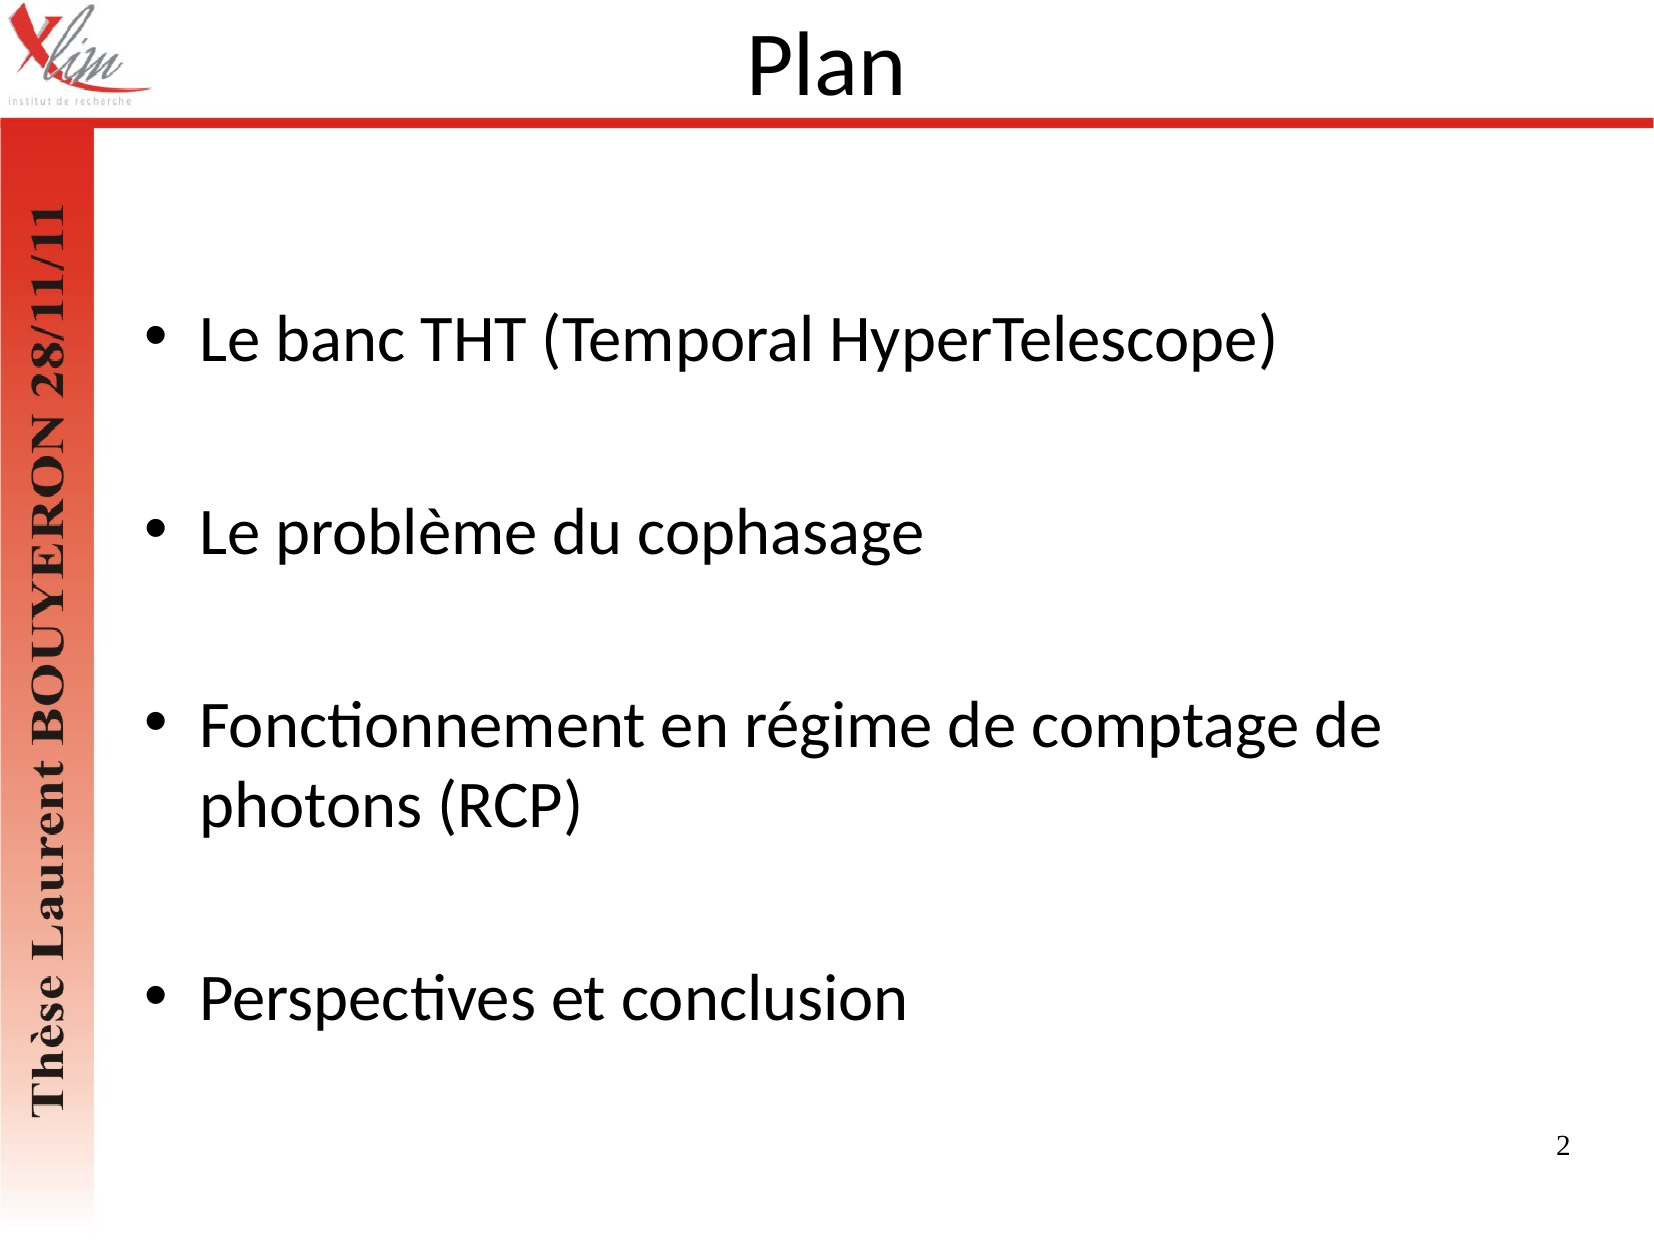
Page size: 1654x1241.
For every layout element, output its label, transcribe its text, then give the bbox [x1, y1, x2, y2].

picture [0, 0, 1654, 1241]
text_box Plan [82, 0, 1571, 145]
text_box Le banc THT (Temporal HyperTelescope) Le problème du cophasage Fonctionnement en régime de comptage de photons (RCP) Perspectives et conclusion [129, 286, 1615, 680]
